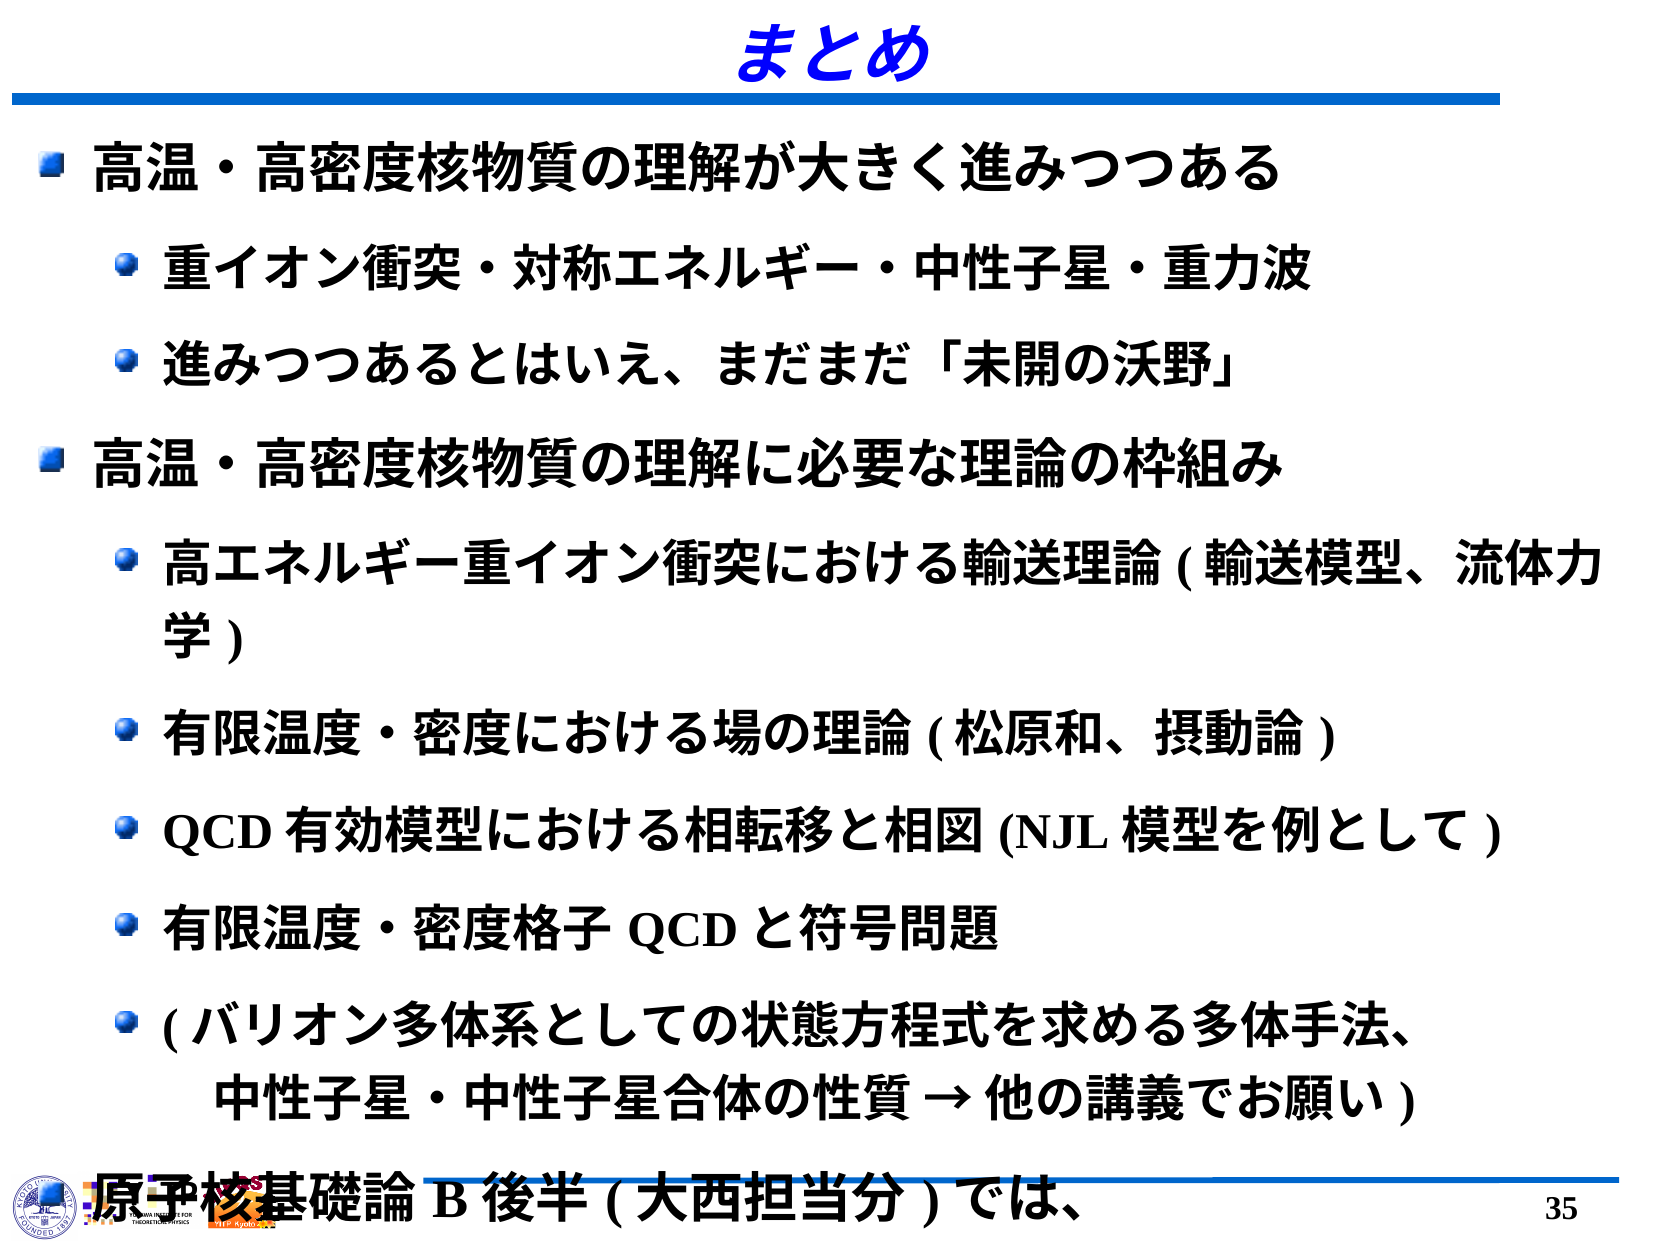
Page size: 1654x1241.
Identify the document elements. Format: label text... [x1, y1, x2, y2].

picture [11, 1170, 281, 1241]
picture [271, 1202, 281, 1206]
list 高温・高密度核物質の理解が大きく進みつつある 重イオン衝突・対称エネルギー・中性子星・重力波 進みつつあるとはいえ、まだまだ「未開の沃野」 高温・高密度核物質の理解に必要な理論の枠組み 高エネルギー重イオン衝突における輸送理論(輸送模型、流体力学) 有限温度・密度における場の理論(松原和、摂動論) QCD有効模型における相転移と相図(NJL模型を例として) 有限温度・密度格子QCDと符号問題 (バリオン多体系としての状態方程式を求める多体手法、 中性子星・中性子星合体の性質 → 他の講義でお願い) 原子核基礎論B後半(大西担当分)では、 これらの内容について講義します。 [20, 124, 1621, 1137]
title まとめ [0, 0, 1654, 99]
